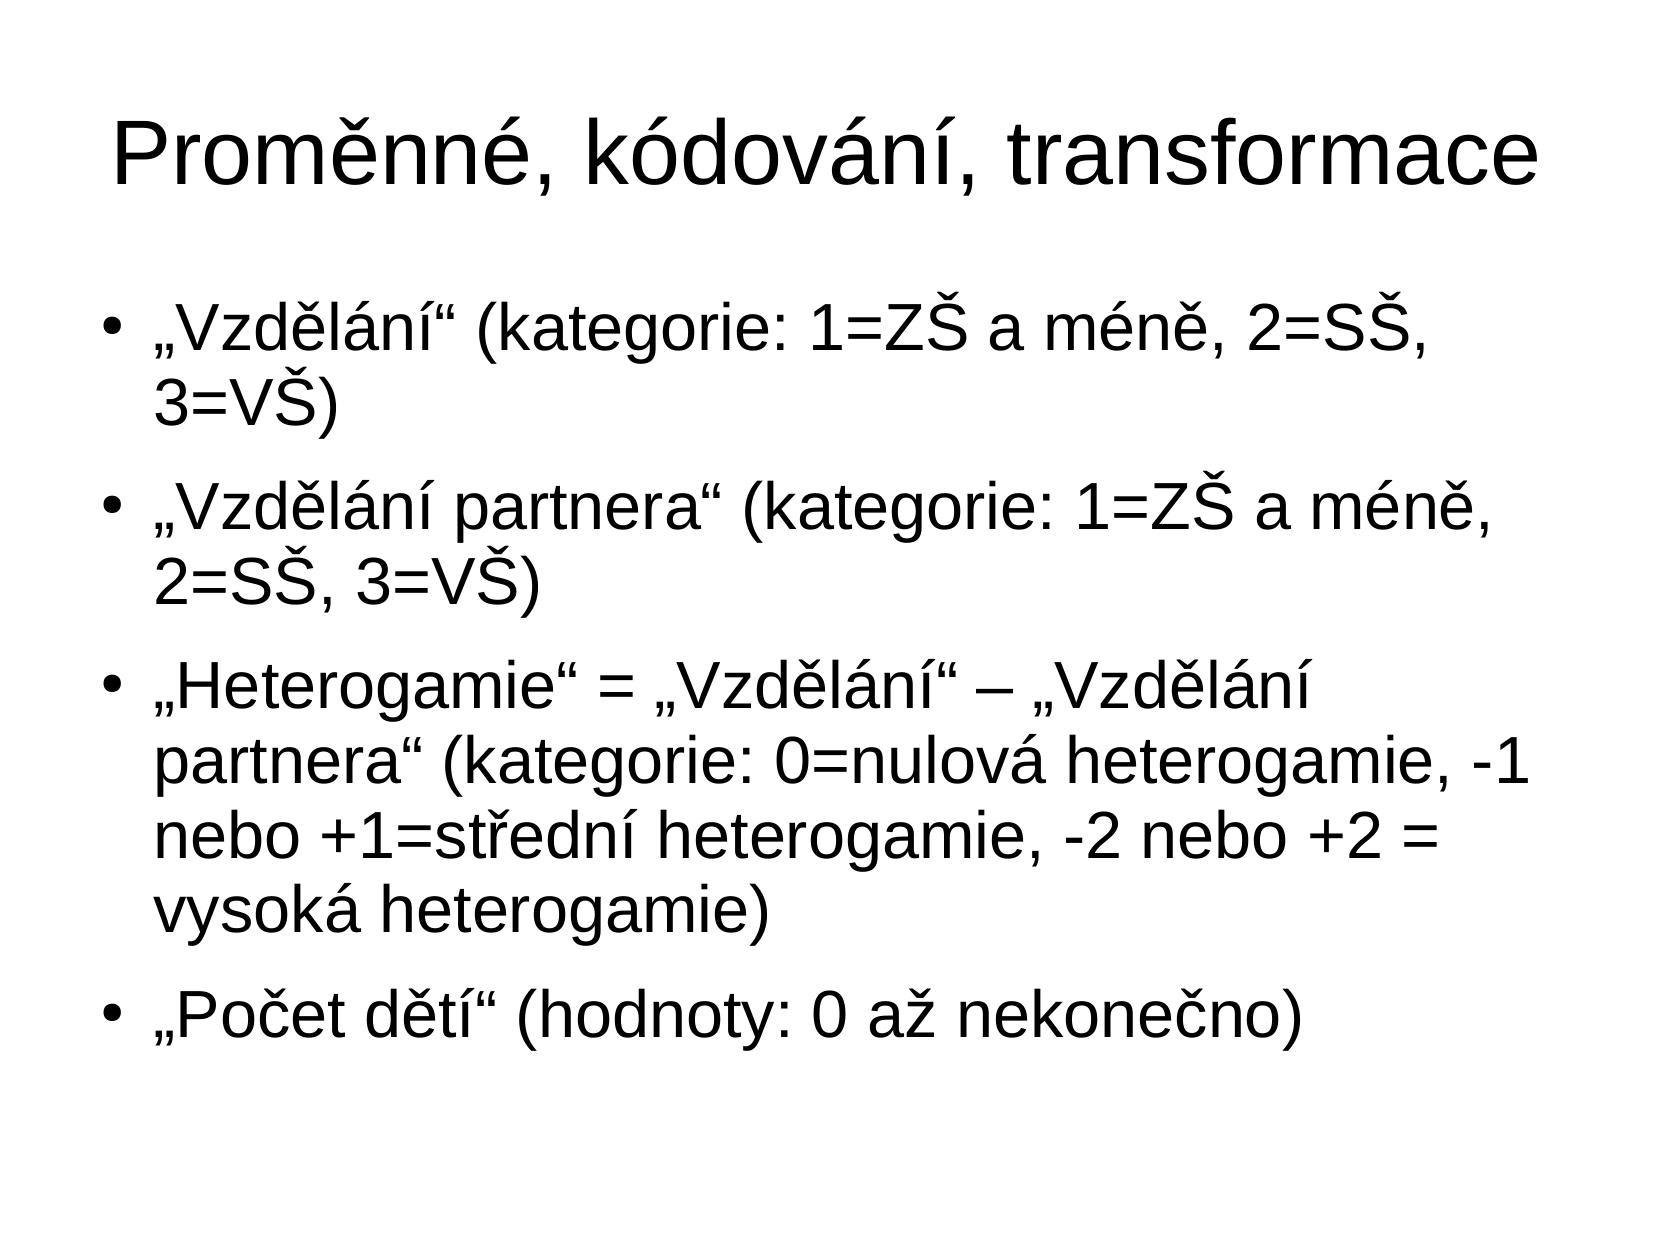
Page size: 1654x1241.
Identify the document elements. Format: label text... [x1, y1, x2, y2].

title Proměnné, kódování, transformace [82, 49, 1571, 257]
list „Vzdělání“ (kategorie: 1=ZŠ a méně, 2=SŠ, 3=VŠ) „Vzdělání partnera“ (kategorie: 1=ZŠ a méně, 2=SŠ, 3=VŠ) „Heterogamie“ = „Vzdělání“ – „Vzdělání partnera“ (kategorie: 0=nulová heterogamie, -1 nebo +1=střední heterogamie, -2 nebo +2 = vysoká heterogamie) „Počet dětí“ (hodnoty: 0 až nekonečno) [82, 290, 1571, 1109]
